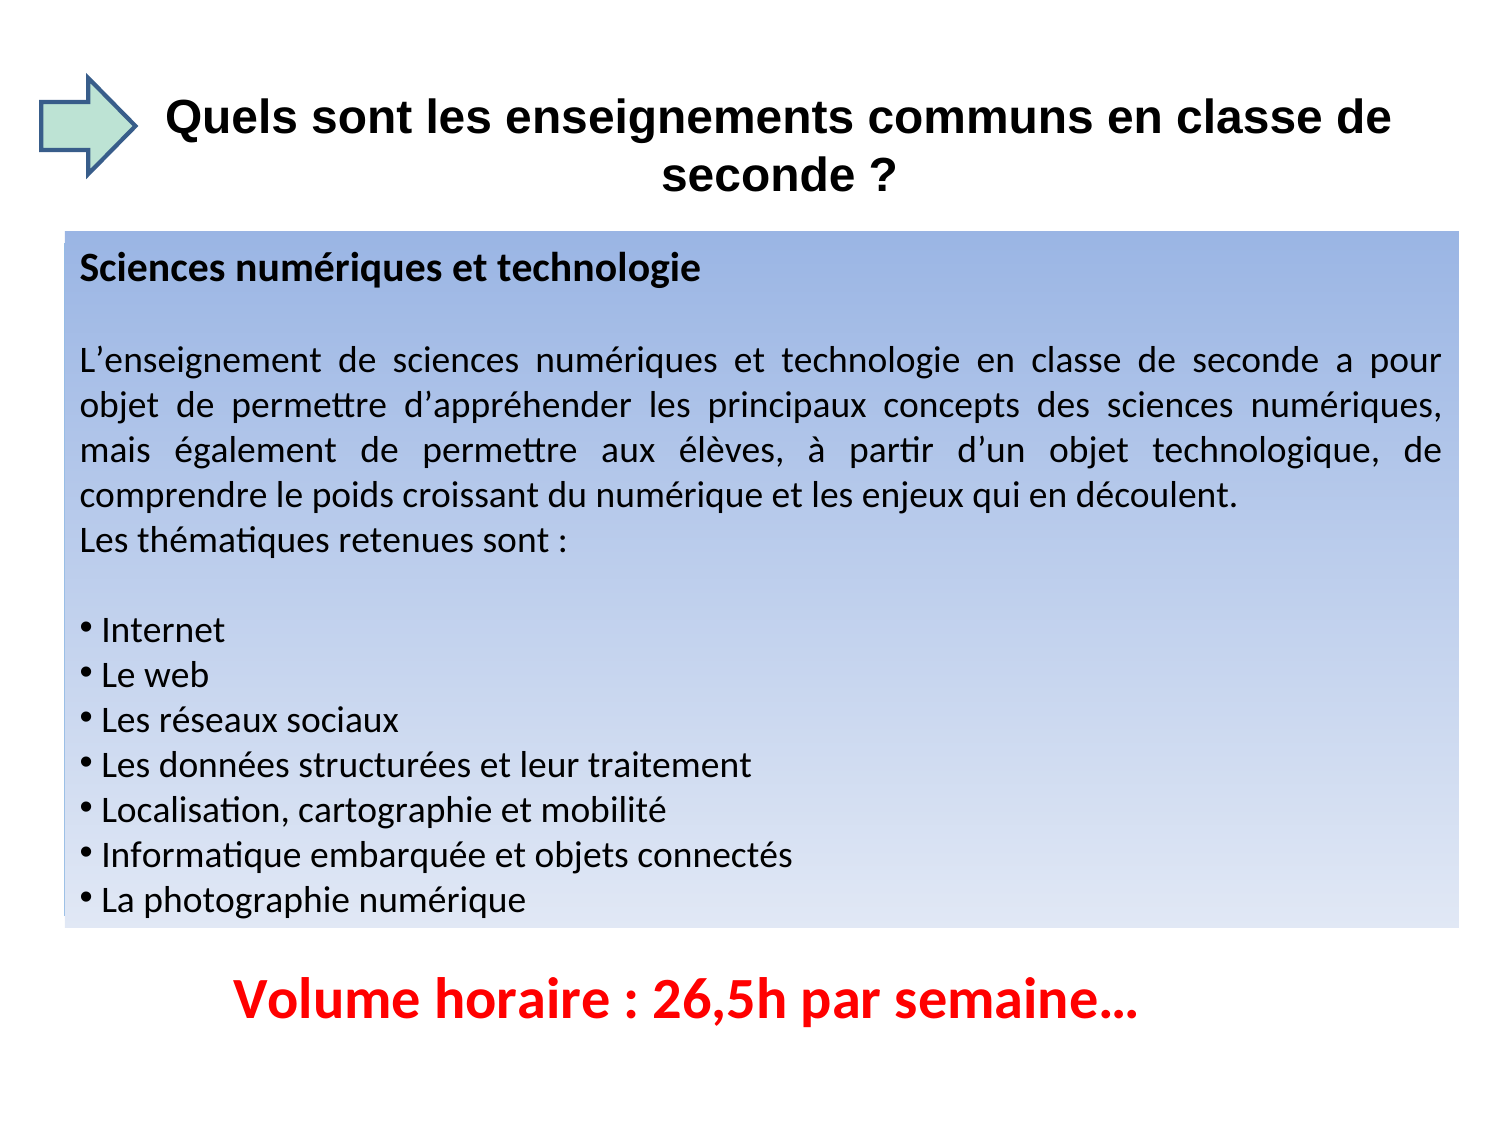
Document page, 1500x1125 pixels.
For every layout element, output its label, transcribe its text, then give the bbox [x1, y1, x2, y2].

text_box Quels sont les enseignements communs en classe de seconde ? [147, 78, 1412, 231]
text_box Volume horaire : 26,5h par semaine… [218, 952, 1317, 1038]
text_box Sciences numériques et technologie L’enseignement de sciences numériques et technologie en classe de seconde a pour objet de permettre d’appréhender les principaux concepts des sciences numériques, mais également de permettre aux élèves, à partir d’un objet technologique, de comprendre le poids croissant du numérique et les enjeux qui en découlent. Les thématiques retenues sont : Internet Le web Les réseaux sociaux Les données structurées et leur traitement Localisation, cartographie et mobilité Informatique embarquée et objets connectés La photographie numérique [64, 231, 1459, 928]
text_box [41, 78, 136, 174]
